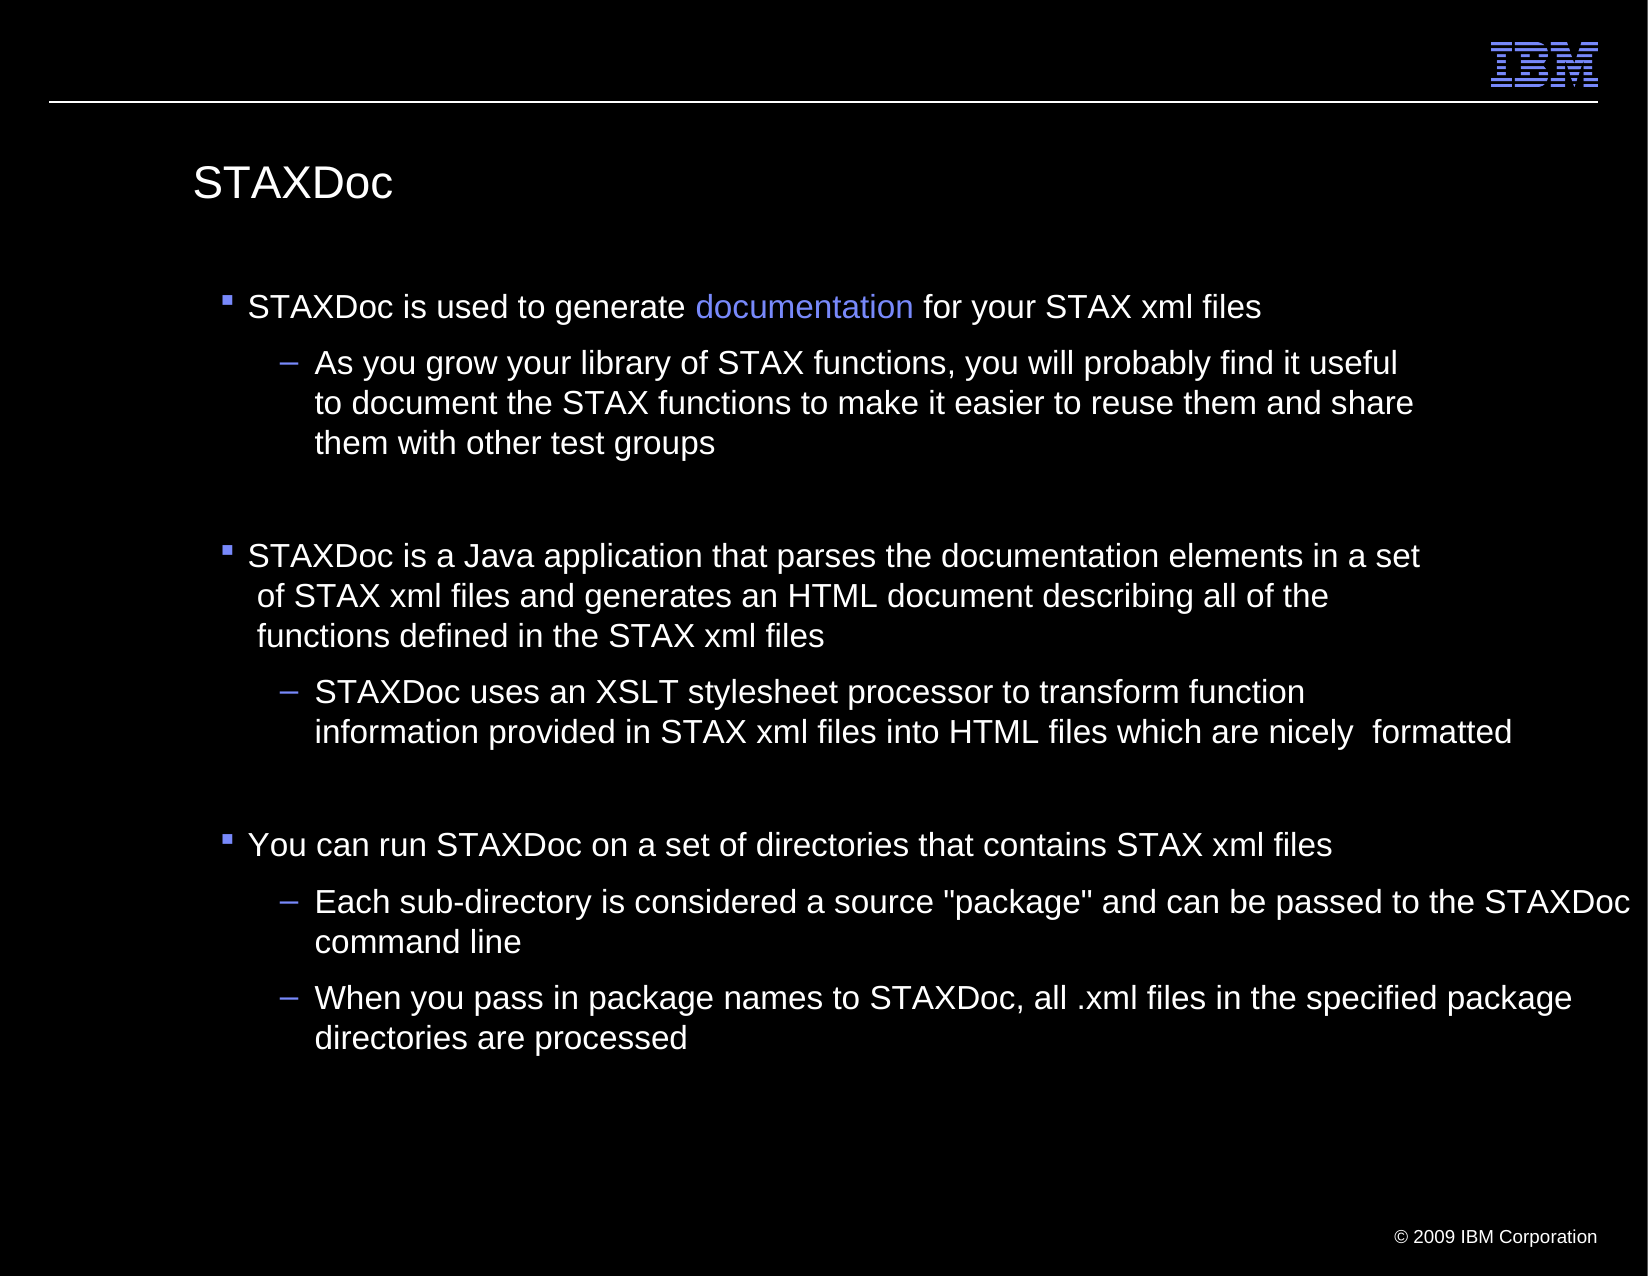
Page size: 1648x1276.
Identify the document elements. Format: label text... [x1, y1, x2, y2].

text_box STAXDoc is used to generate documentation for your STAX xml files As you grow your library of STAX functions, you will probably find it useful to document the STAX functions to make it easier to reuse them and share them with other test groups STAXDoc is a Java application that parses the documentation elements in a set of STAX xml files and generates an HTML document describing all of the functions defined in the STAX xml files STAXDoc uses an XSLT stylesheet processor to transform function information provided in STAX xml files into HTML files which are nicely formatted You can run STAXDoc on a set of directories that contains STAX xml files Each sub-directory is considered a source "package" and can be passed to the STAXDoc command line When you pass in package names to STAXDoc, all .xml files in the specified package directories are processed [220, 284, 1648, 1154]
title STAXDoc [175, 150, 1648, 244]
picture [1491, 42, 1598, 87]
